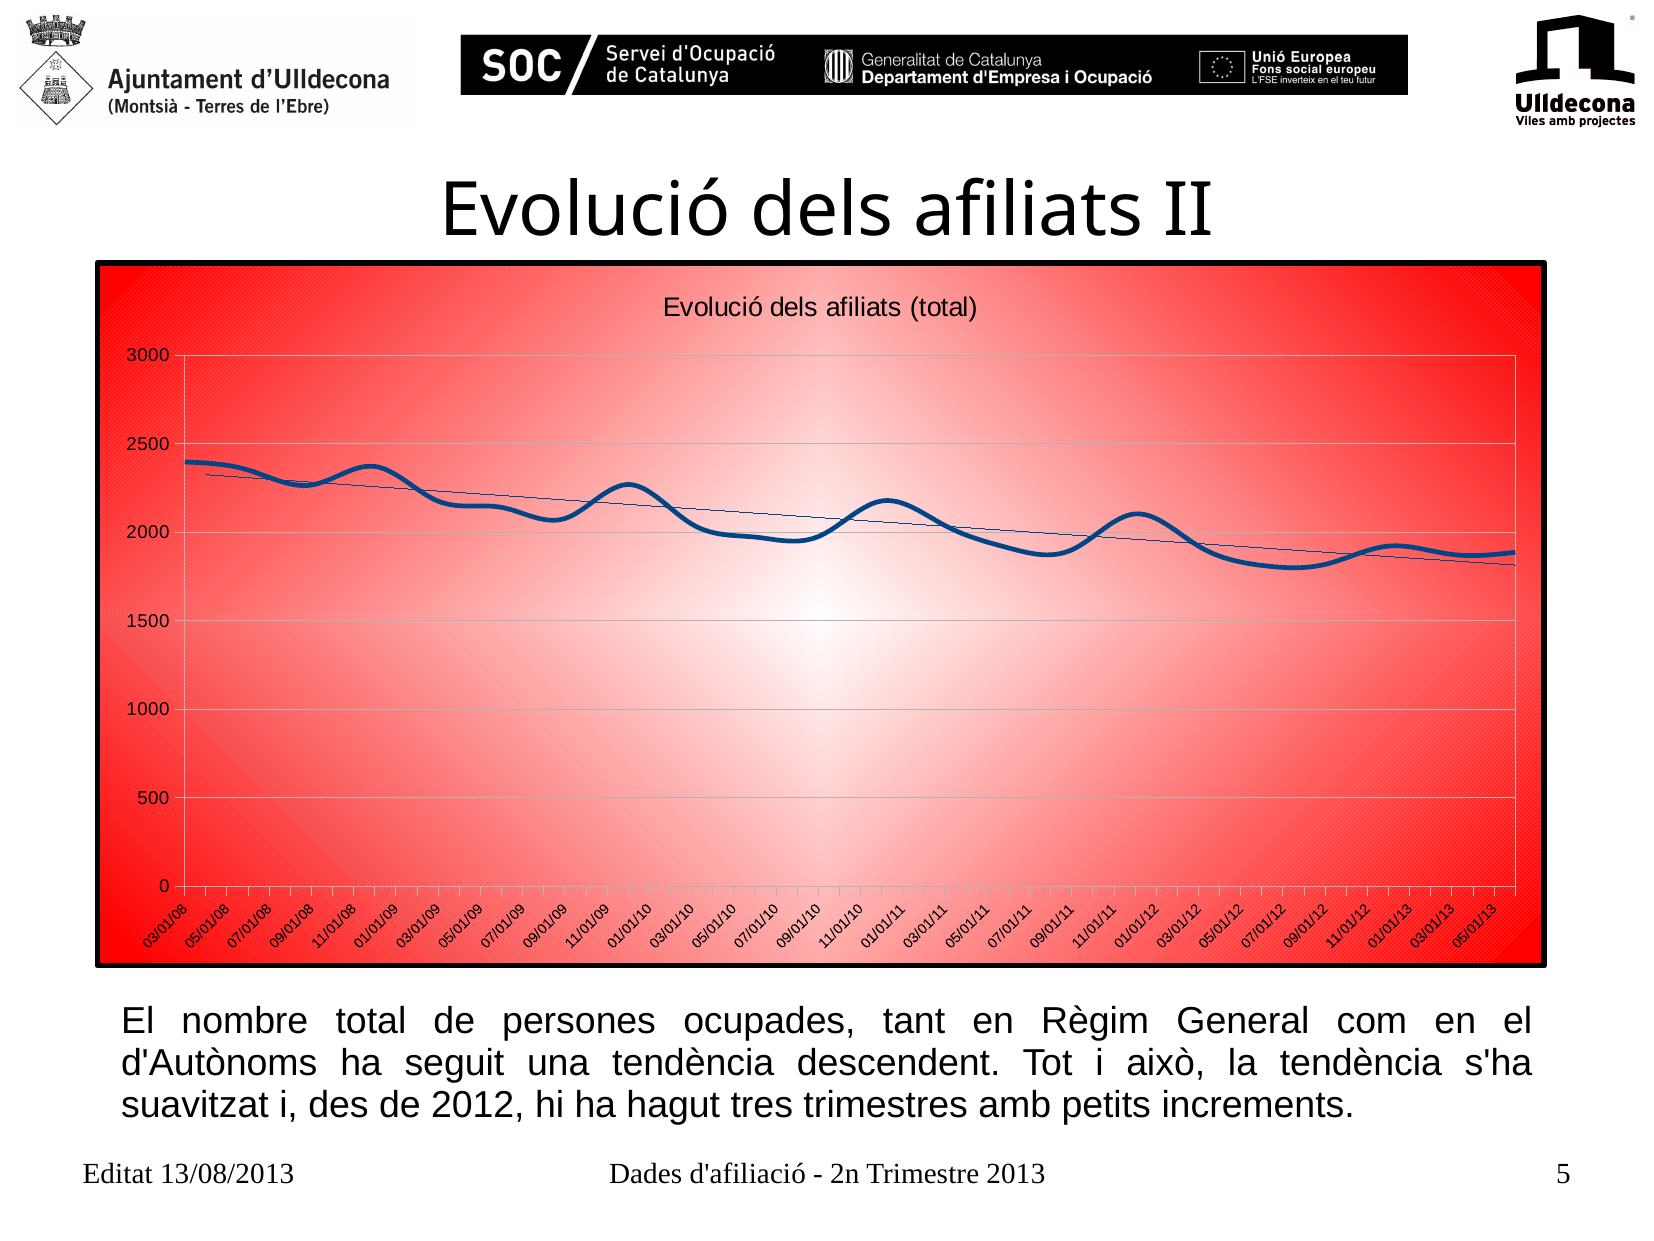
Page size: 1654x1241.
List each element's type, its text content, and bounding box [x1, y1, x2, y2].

picture [11, 10, 417, 130]
picture [1511, 11, 1638, 130]
title Evolució dels afiliats II [82, 129, 1571, 284]
picture [460, 34, 1408, 95]
text_box El nombre total de persones ocupades, tant en Règim General com en el d'Autònoms ha seguit una tendència descendent. Tot i això, la tendència s'ha suavitzat i, des de 2012, hi ha hagut tres trimestres amb petits increments. [106, 992, 1548, 1134]
chart [94, 259, 1548, 969]
